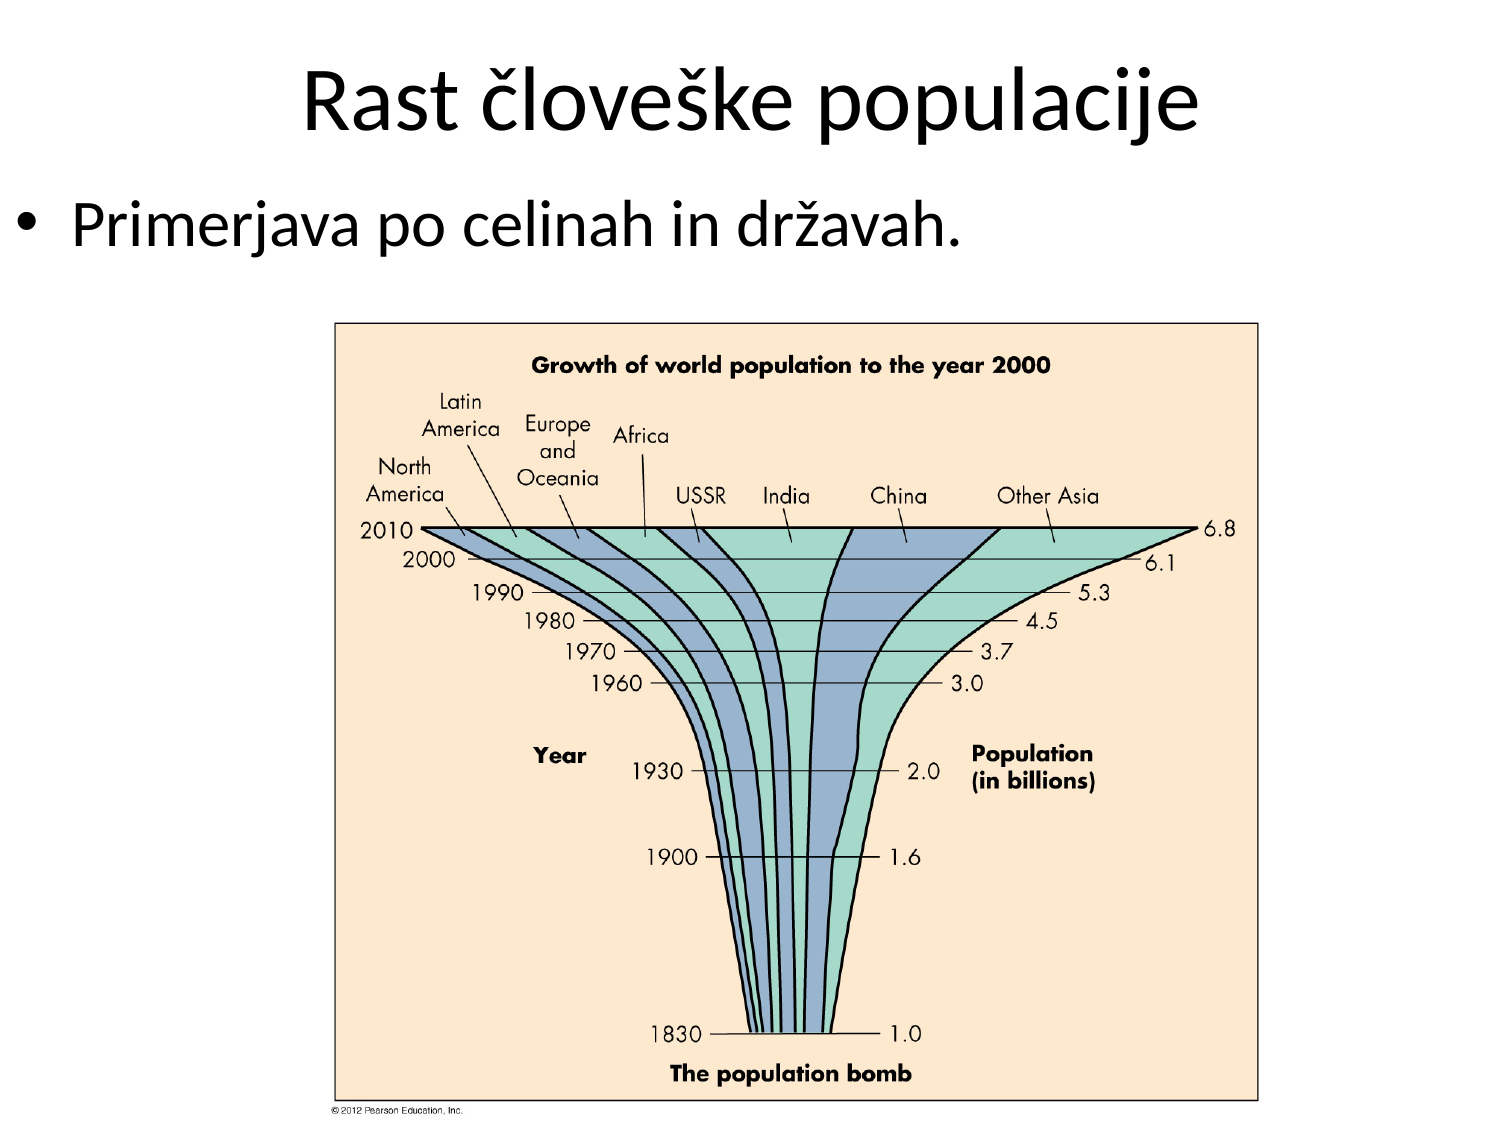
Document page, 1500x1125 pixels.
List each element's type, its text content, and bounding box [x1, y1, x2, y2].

list Primerjava po celinah in državah. [0, 172, 1415, 916]
title Rast človeške populacije [76, 0, 1427, 188]
picture [324, 314, 1264, 1125]
